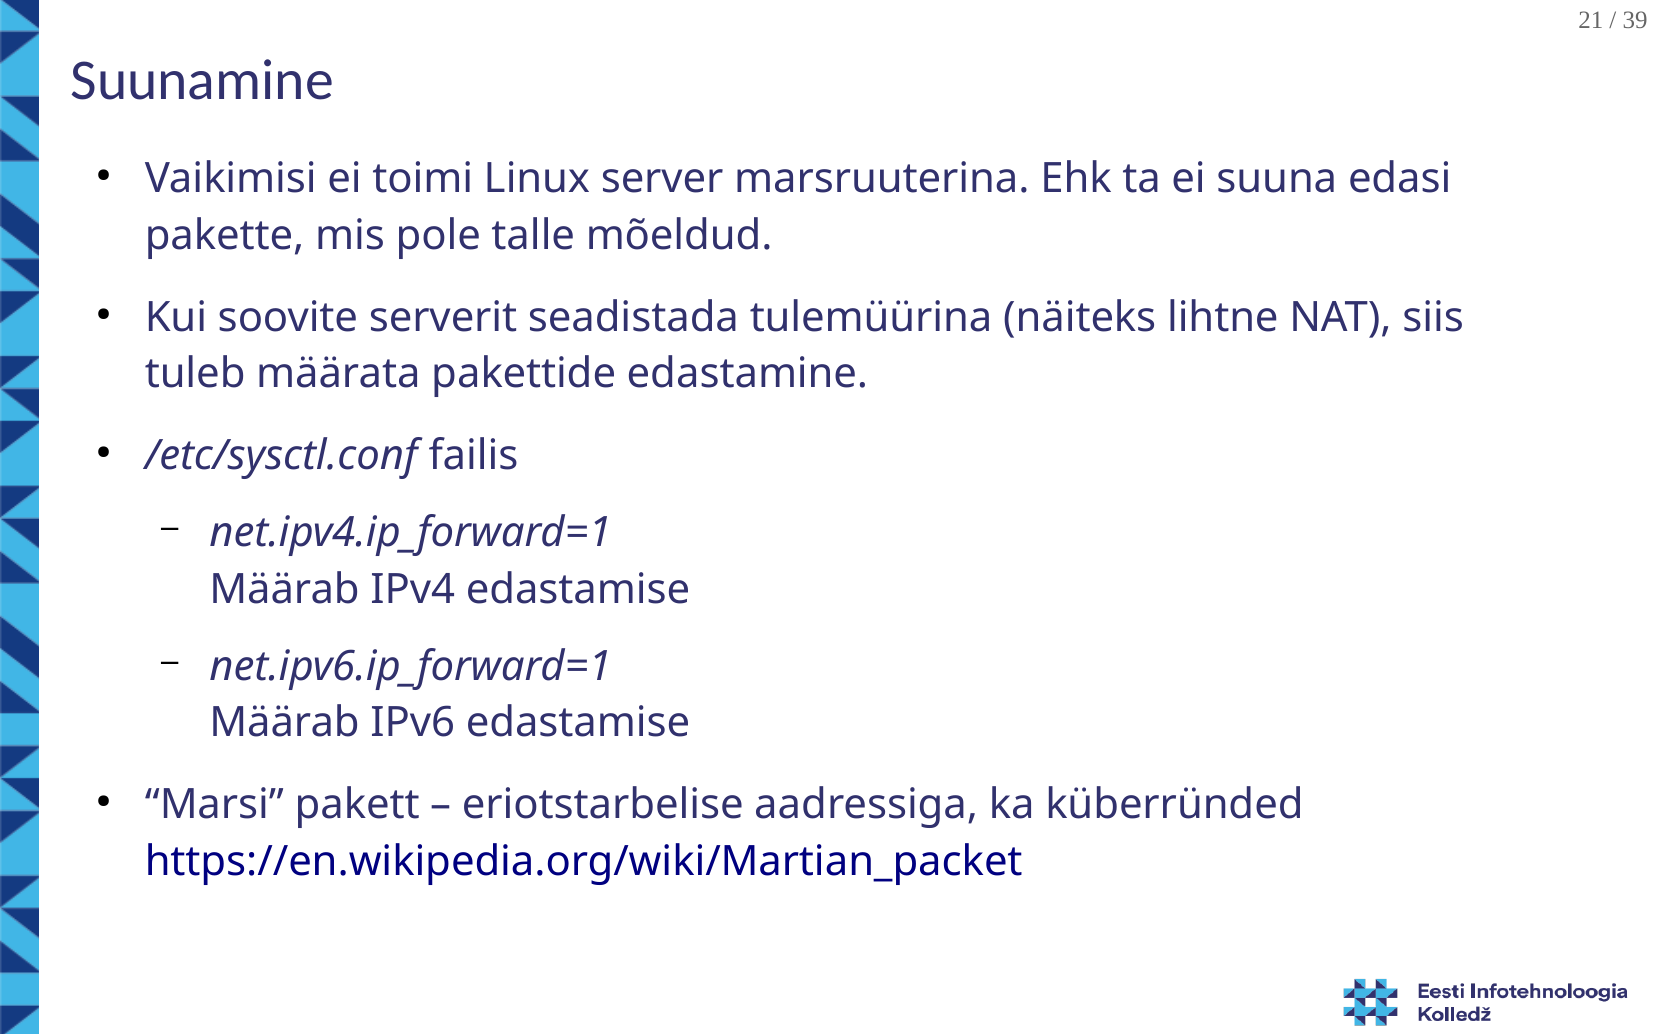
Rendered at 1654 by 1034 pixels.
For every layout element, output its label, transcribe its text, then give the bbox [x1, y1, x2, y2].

list Vaikimisi ei toimi Linux server marsruuterina. Ehk ta ei suuna edasi pakette, mis pole talle mõeldud. Kui soovite serverit seadistada tulemüürina (näiteks lihtne NAT), siis tuleb määrata pakettide edastamine. /etc/sysctl.conf failis net.ipv4.ip_forward=1 Määrab IPv4 edastamise net.ipv6.ip_forward=1 Määrab IPv6 edastamise “Marsi” pakett – eriotstarbelise aadressiga, ka küberründed https://en.wikipedia.org/wiki/Martian_packet [80, 147, 1536, 891]
title Suunamine [70, 41, 1630, 130]
